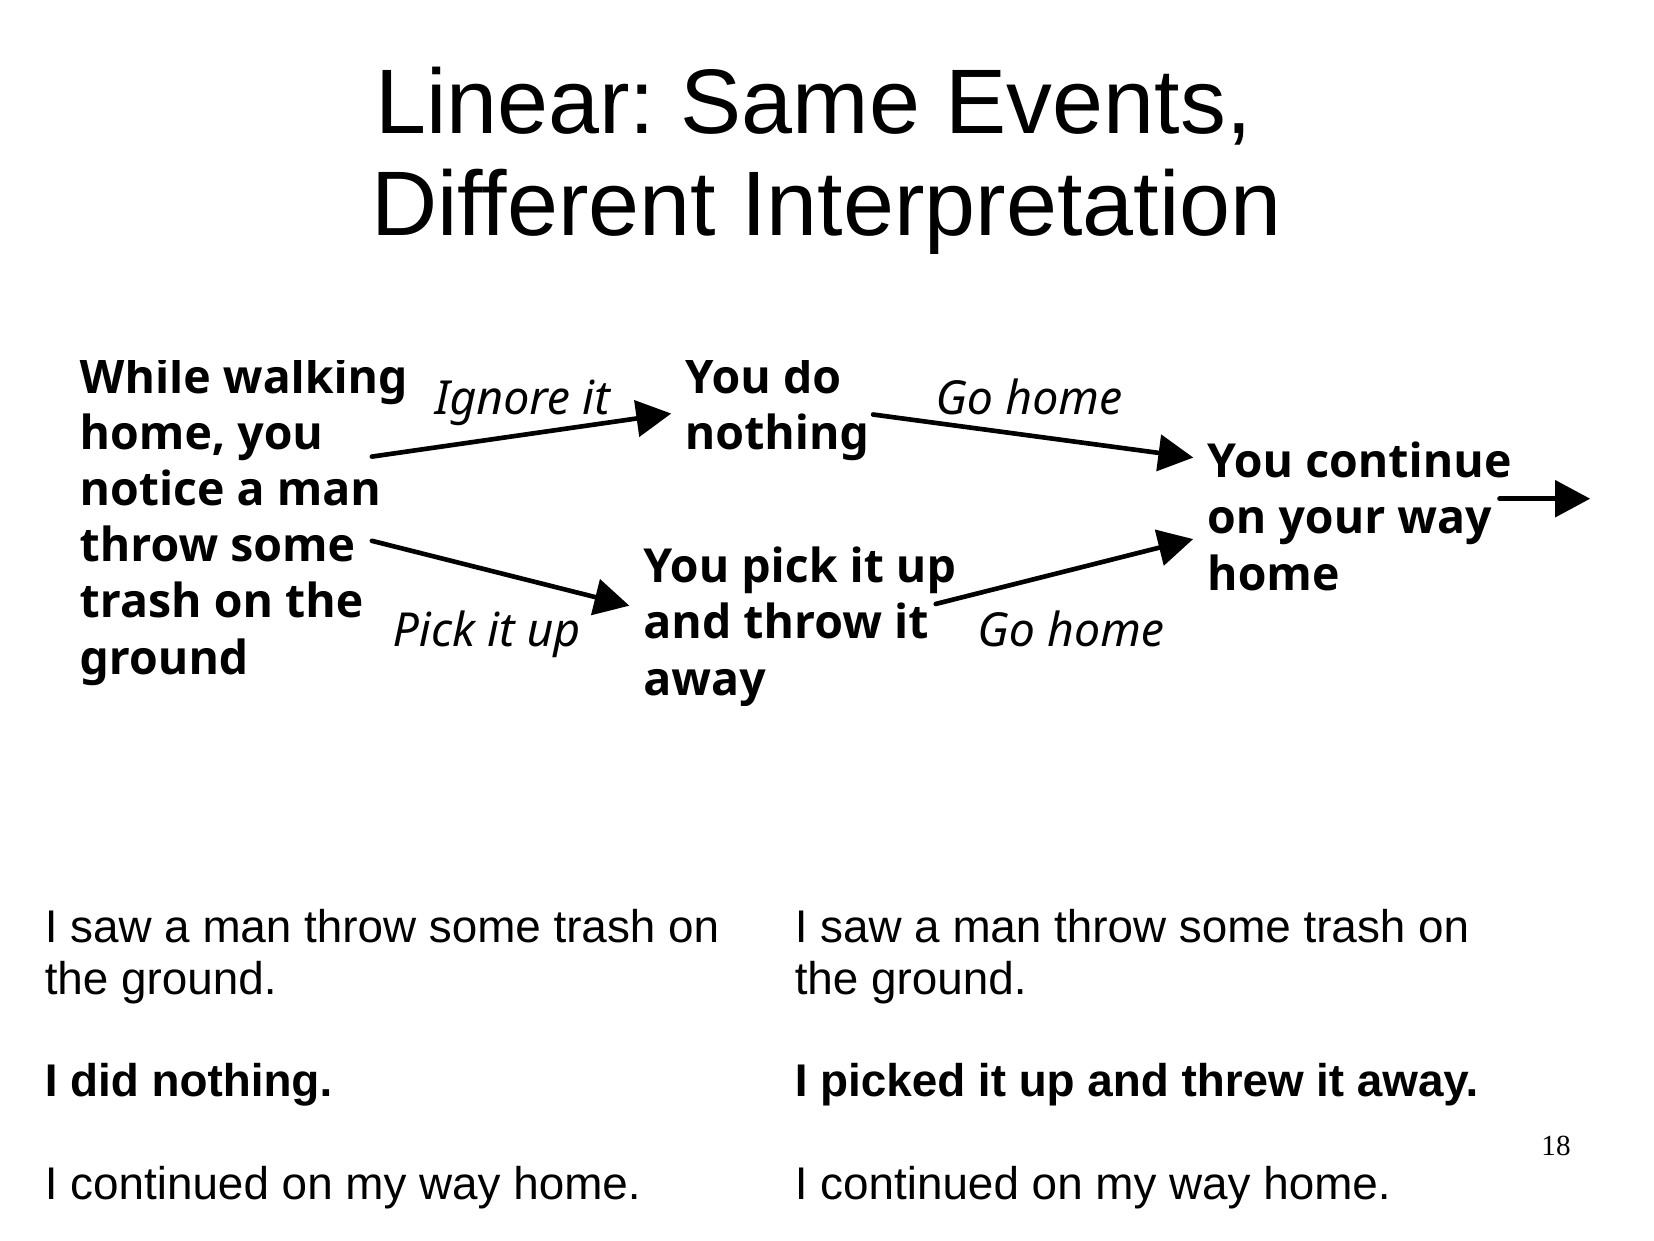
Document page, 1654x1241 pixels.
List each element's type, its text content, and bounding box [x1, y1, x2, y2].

picture [79, 360, 1591, 706]
title Linear: Same Events, Different Interpretation [82, 49, 1571, 257]
text_box I saw a man throw some trash on the ground. I picked it up and threw it away. I continued on my way home. [780, 894, 1501, 1241]
text_box I saw a man throw some trash on the ground. I did nothing. I continued on my way home. [30, 894, 736, 1217]
